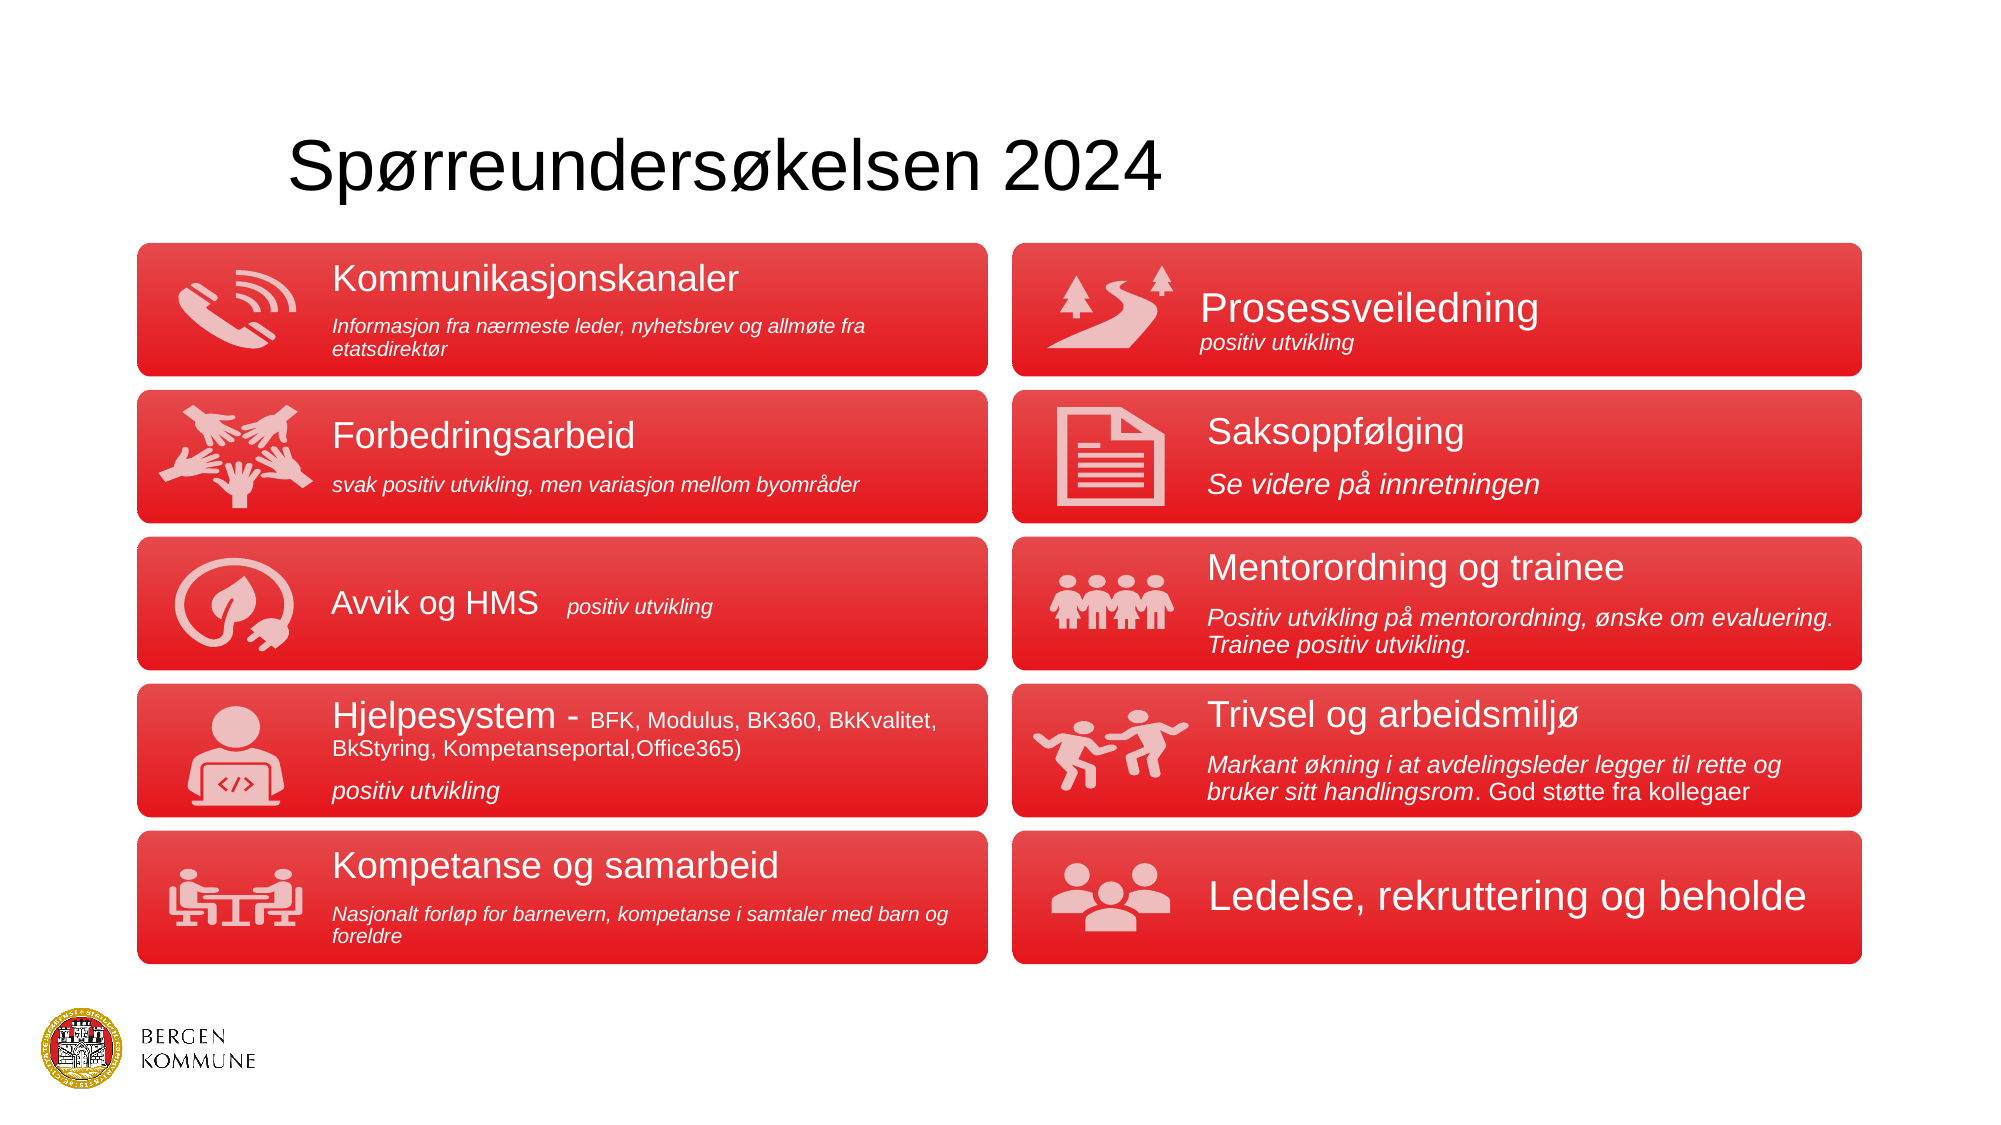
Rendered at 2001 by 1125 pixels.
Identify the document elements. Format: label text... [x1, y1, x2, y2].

text_box [150, 843, 321, 951]
text_box Mentorordning og trainee Positiv utvikling på mentorordning, ønske om evaluering. Trainee positiv utvikling. [1012, 536, 1863, 671]
text_box Forbedringsarbeid svak positiv utvikling, men variasjon mellom byområder [137, 389, 988, 524]
text_box [1025, 696, 1196, 804]
text_box [154, 399, 317, 514]
text_box Trivsel og arbeidsmiljø Markant økning i at avdelingsleder legger til rette og bruker sitt handlingsrom. God støtte fra kollegaer [1012, 683, 1863, 818]
text_box [150, 251, 322, 368]
text_box [162, 687, 310, 814]
text_box Saksoppfølging Se videre på innretningen [1012, 389, 1863, 524]
text_box [1026, 396, 1195, 517]
text_box Avvik og HMS positiv utvikling [137, 536, 988, 671]
text_box Kommunikasjonskanaler Informasjon fra nærmeste leder, nyhetsbrev og allmøte fra etatsdirektør [137, 242, 988, 377]
text_box Prosessveiledning positiv utvikling [1012, 242, 1863, 377]
text_box Ledelse, rekruttering og beholde [1012, 830, 1863, 965]
text_box [1039, 549, 1182, 657]
text_box Hjelpesystem - BFK, Modulus, BK360, BkKvalitet, BkStyring, Kompetanseportal,Office365) positiv utvikling [137, 683, 988, 818]
text_box [1038, 256, 1184, 364]
text_box [1042, 834, 1180, 961]
text_box Kompetanse og samarbeid Nasjonalt forløp for barnevern, kompetanse i samtaler med barn og foreldre [137, 830, 988, 965]
title Spørreundersøkelsen 2024 [137, 76, 1863, 259]
text_box [159, 543, 312, 664]
